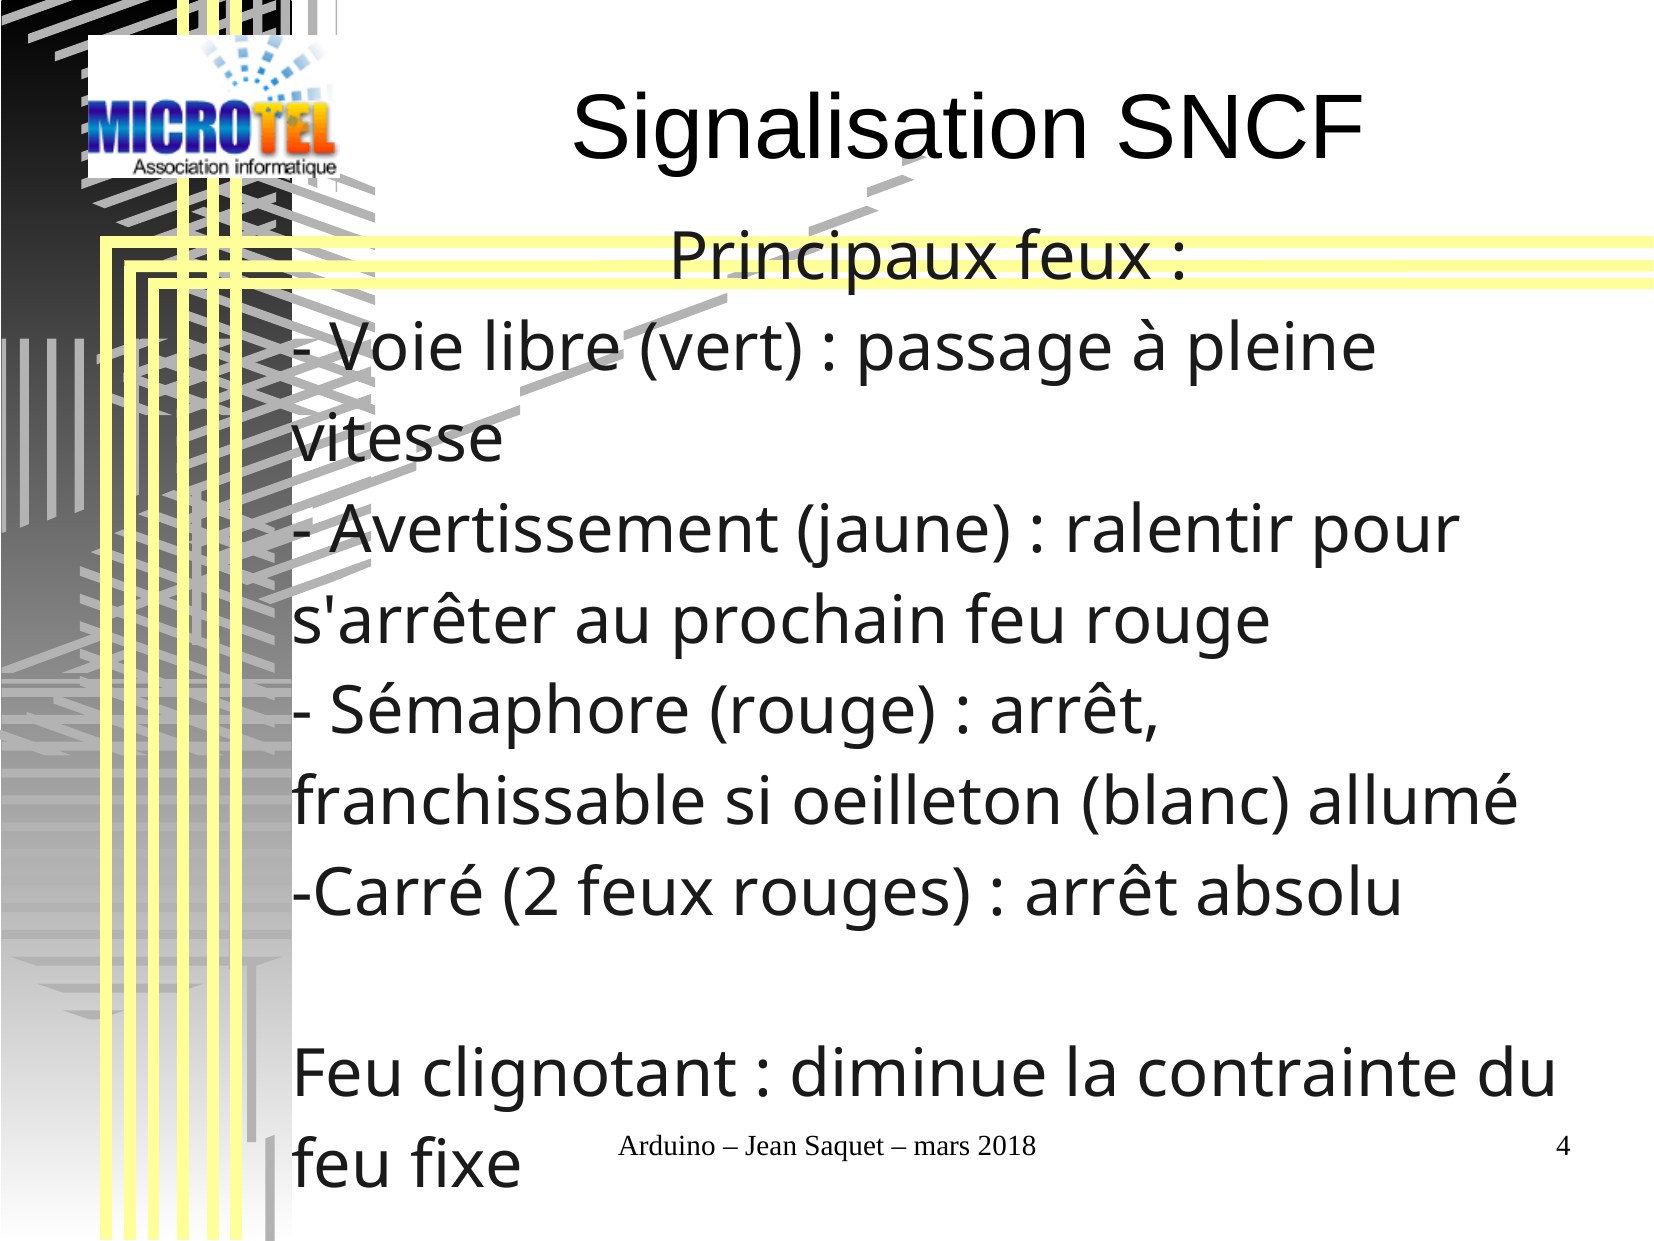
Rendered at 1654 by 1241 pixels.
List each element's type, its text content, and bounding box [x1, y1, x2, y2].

title Signalisation SNCF [383, 23, 1554, 231]
picture [88, 35, 340, 178]
subtitle Principaux feux : - Voie libre (vert) : passage à pleine vitesse - Avertissement (jaune) : ralentir pour s'arrêter au prochain feu rouge - Sémaphore (rouge) : arrêt, franchissable si oeilleton (blanc) allumé -Carré (2 feux rouges) : arrêt absolu Feu clignotant : diminue la contrainte du feu fixe [291, 298, 1567, 1118]
